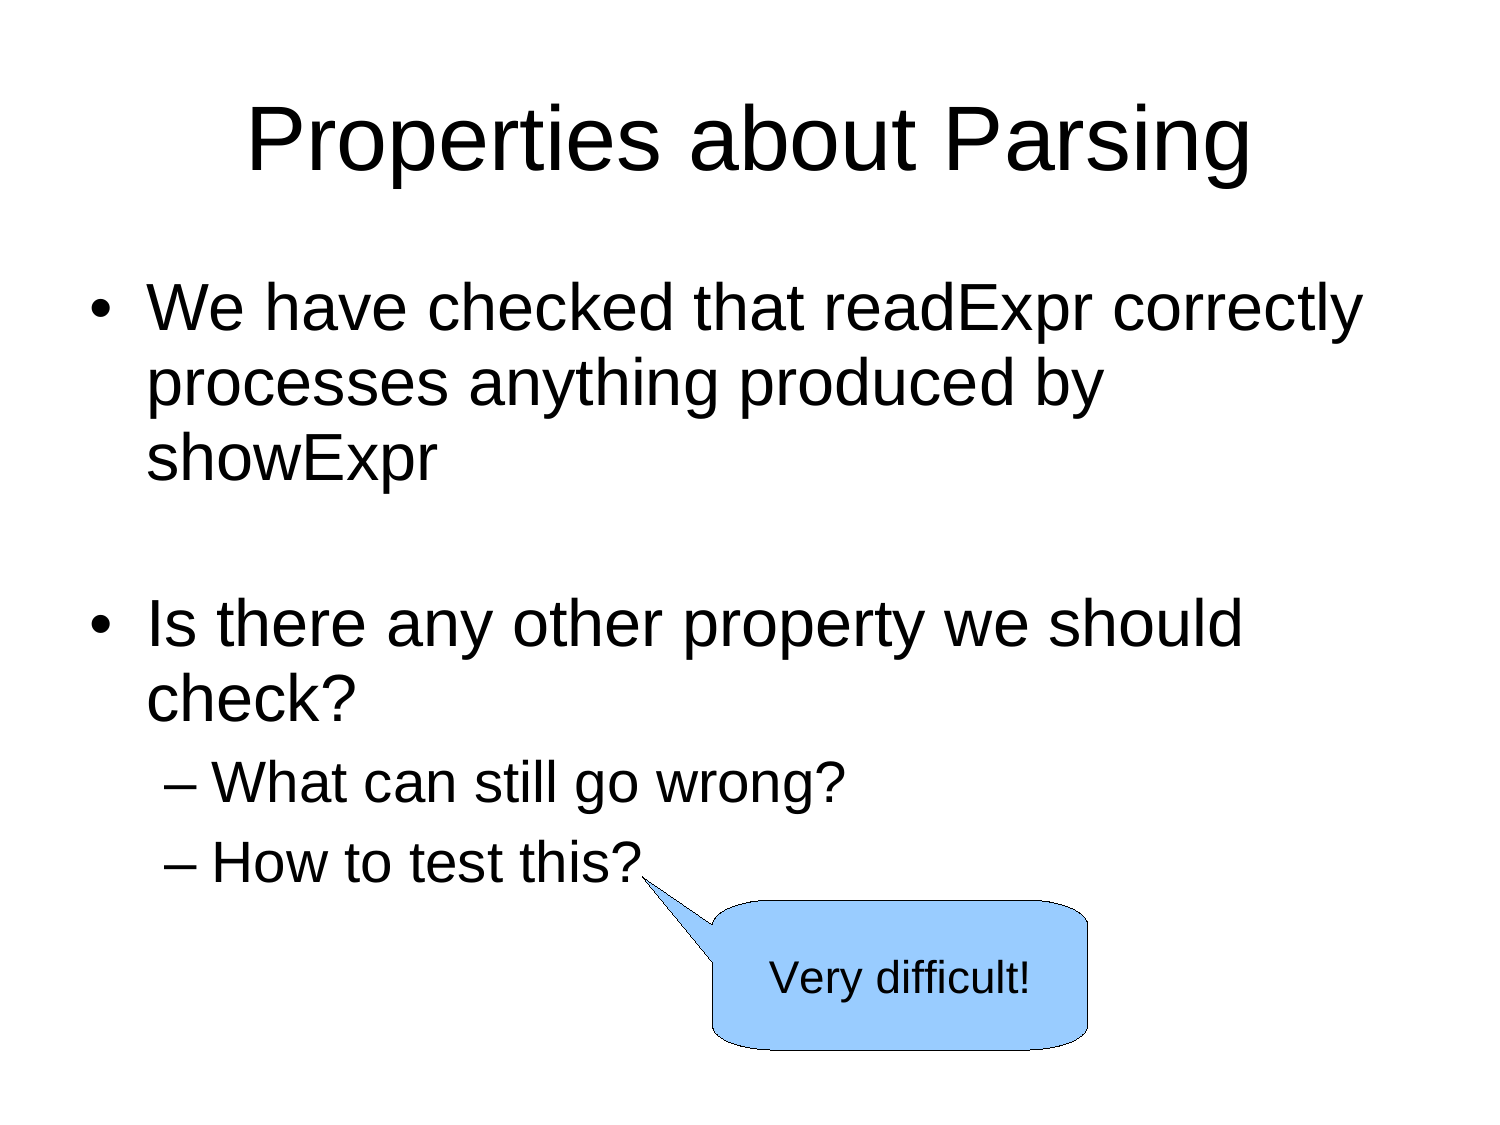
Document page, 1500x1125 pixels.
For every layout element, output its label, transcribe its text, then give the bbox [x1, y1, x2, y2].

title Properties about Parsing [75, 44, 1426, 233]
list We have checked that readExpr correctly processes anything produced by showExpr Is there any other property we should check? What can still go wrong? How to test this? [75, 262, 1426, 1006]
text_box Very difficult! [642, 876, 1088, 1051]
